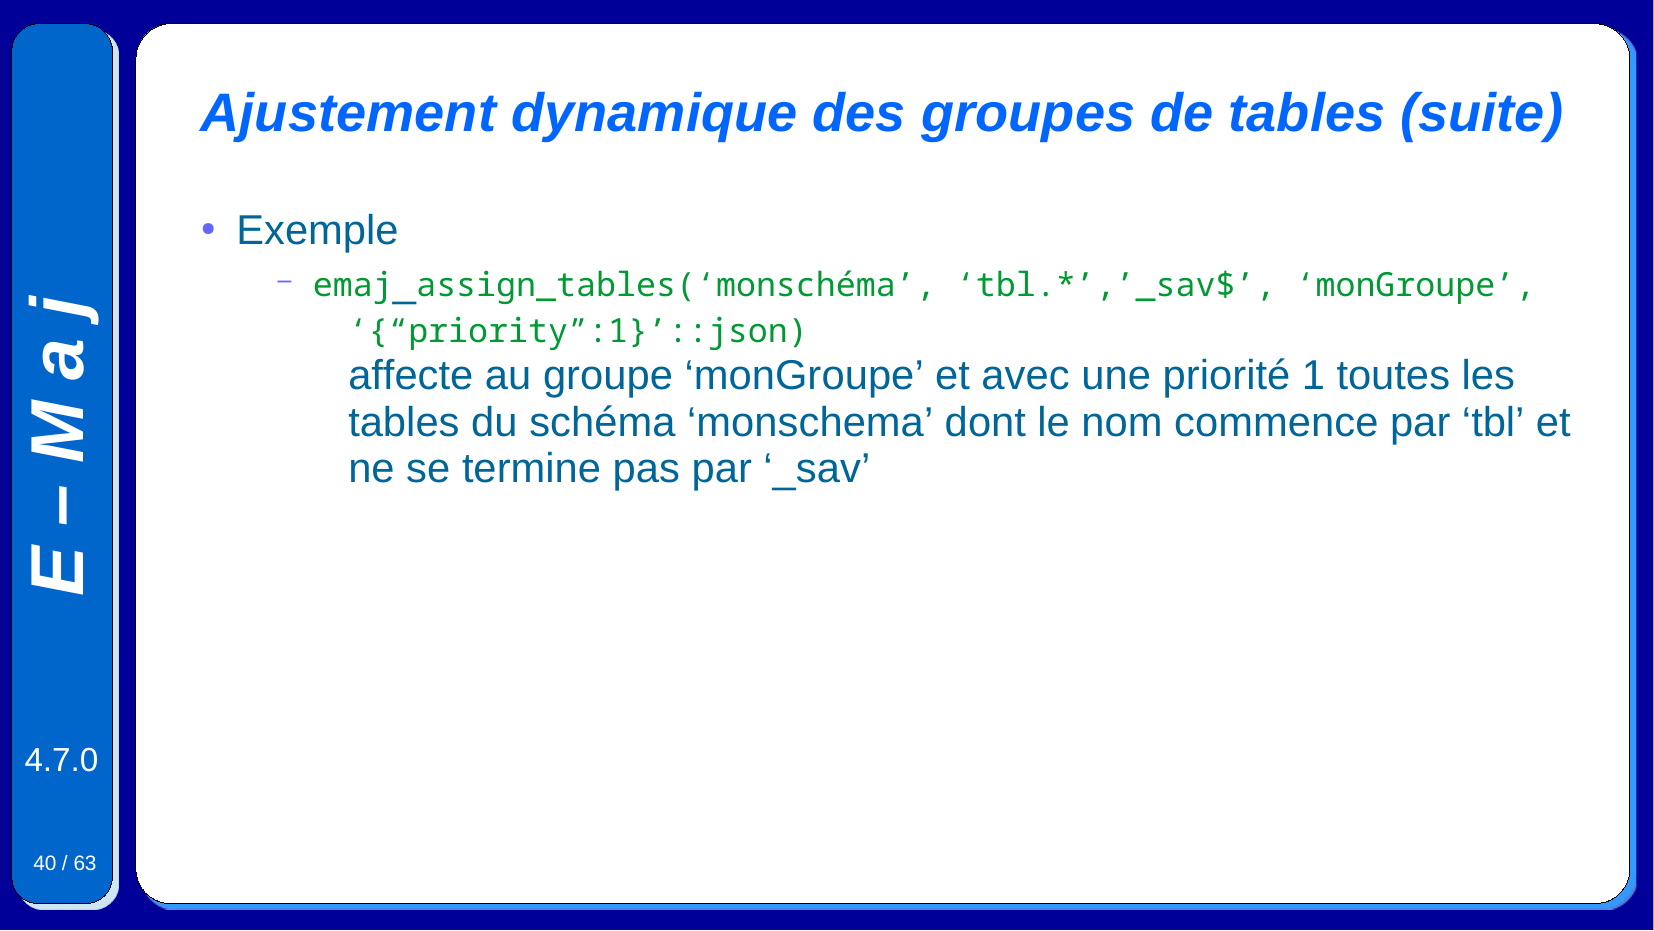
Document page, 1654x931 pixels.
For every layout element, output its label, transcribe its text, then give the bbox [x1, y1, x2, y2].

title Ajustement dynamique des groupes de tables (suite) [200, 34, 1575, 191]
list Exemple emaj_assign_tables(‘monschéma’, ‘tbl.*’,’_sav$’, ‘monGroupe’, ‘{“priority”:1}’::json) affecte au groupe ‘monGroupe’ et avec une priorité 1 toutes les tables du schéma ‘monschema’ dont le nom commence par ‘tbl’ et ne se termine pas par ‘_sav’ [177, 206, 1587, 829]
